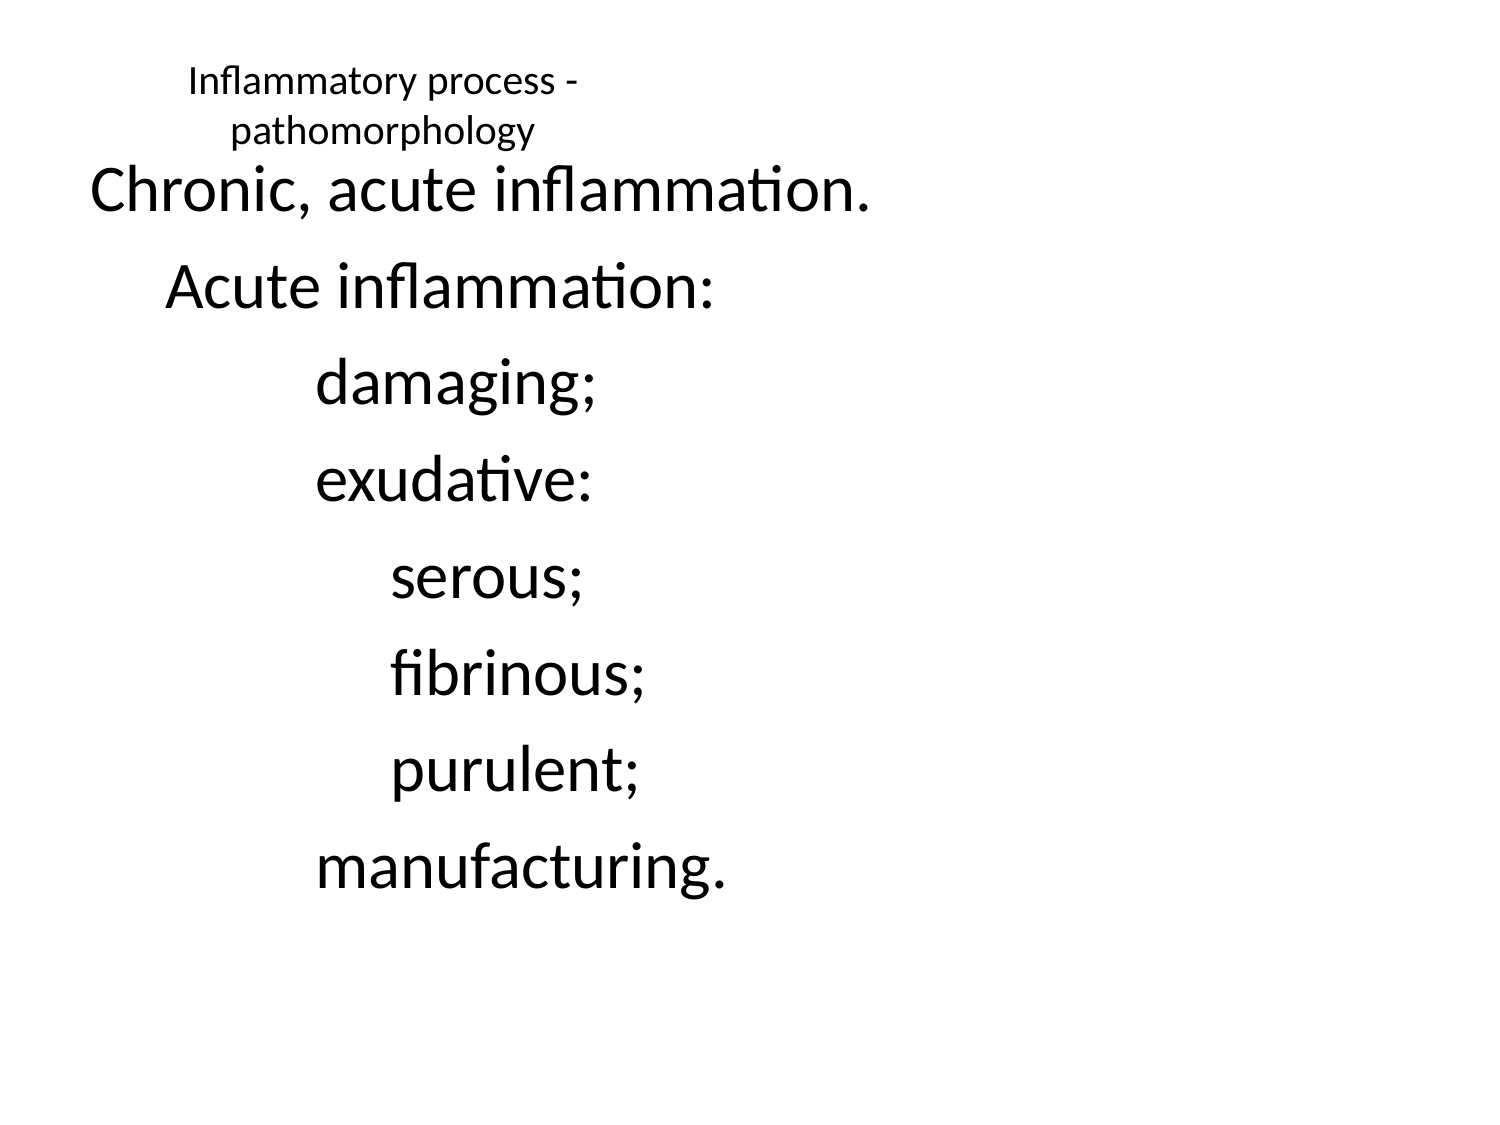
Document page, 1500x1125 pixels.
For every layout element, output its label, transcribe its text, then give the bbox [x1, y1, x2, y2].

list Chronic, acute inflammation. Acute inflammation: damaging; exudative: serous; fibrinous; purulent; manufacturing. [75, 137, 1426, 1005]
title Inflammatory process - pathomorphology [75, 45, 691, 126]
